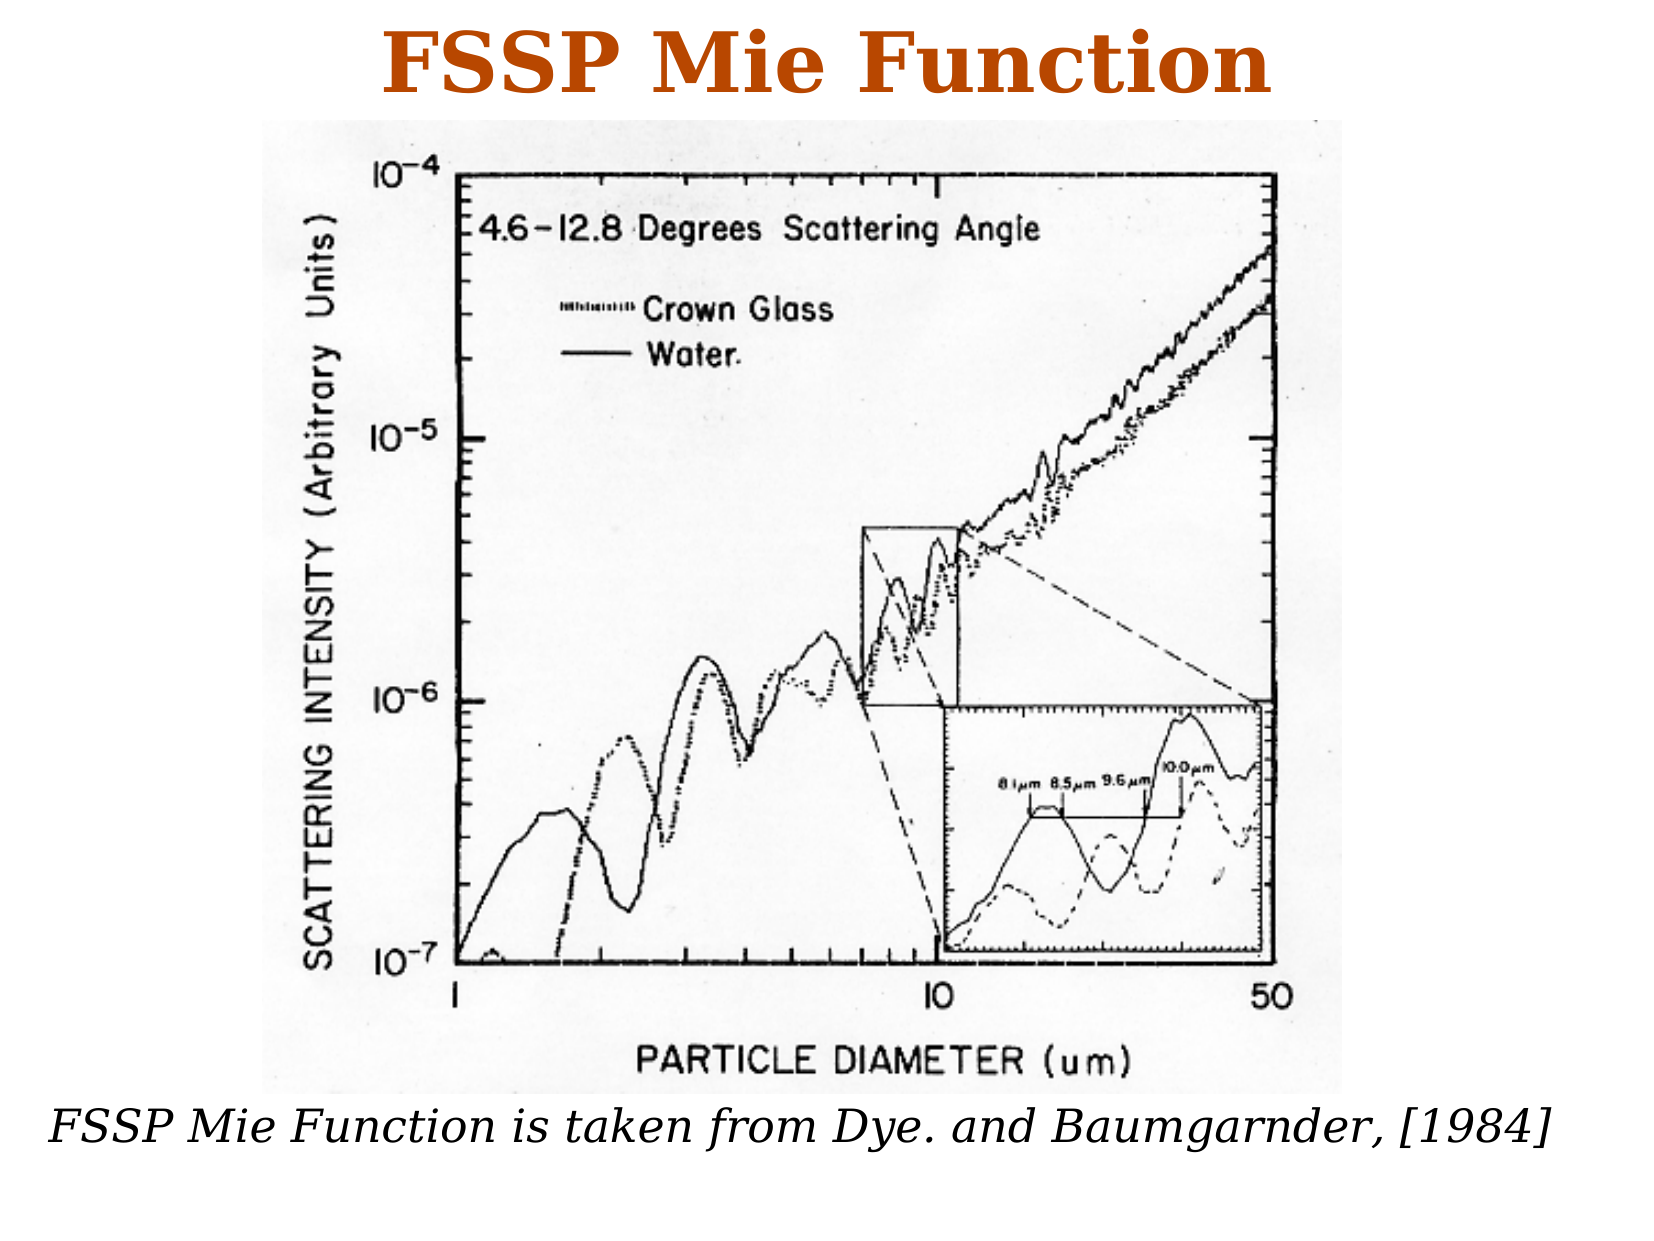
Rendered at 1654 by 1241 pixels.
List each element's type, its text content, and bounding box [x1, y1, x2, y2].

text_box FSSP Mie Function is taken from Dye. and Baumgarnder, [1984] [33, 1093, 1621, 1167]
picture [262, 120, 1342, 1093]
text_box FSSP Mie Function [0, 7, 1654, 119]
